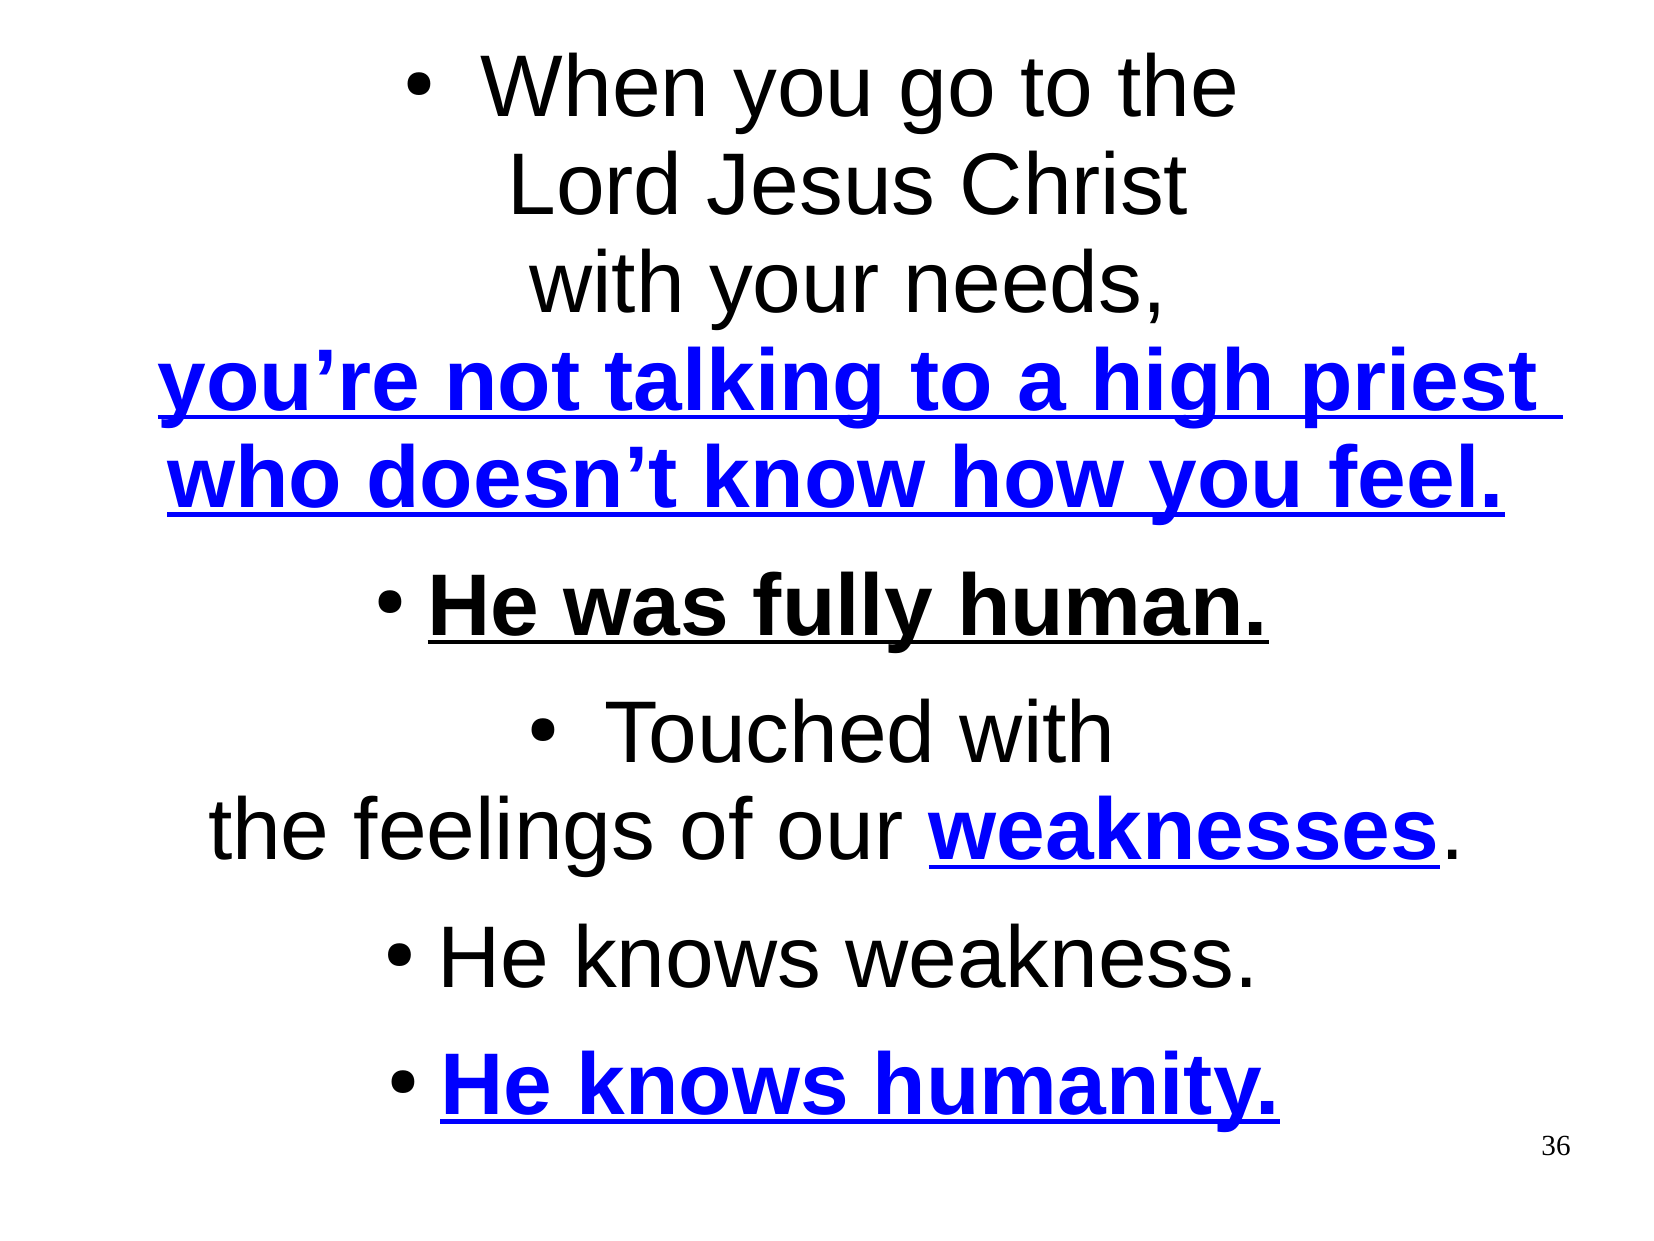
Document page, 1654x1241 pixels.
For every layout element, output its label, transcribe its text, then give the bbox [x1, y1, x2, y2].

list When you go to the Lord Jesus Christ with your needs, you’re not talking to a high priest who doesn’t know how you feel. He was fully human. Touched with the feelings of our weaknesses. He knows weakness. He knows humanity. [37, 37, 1613, 1238]
